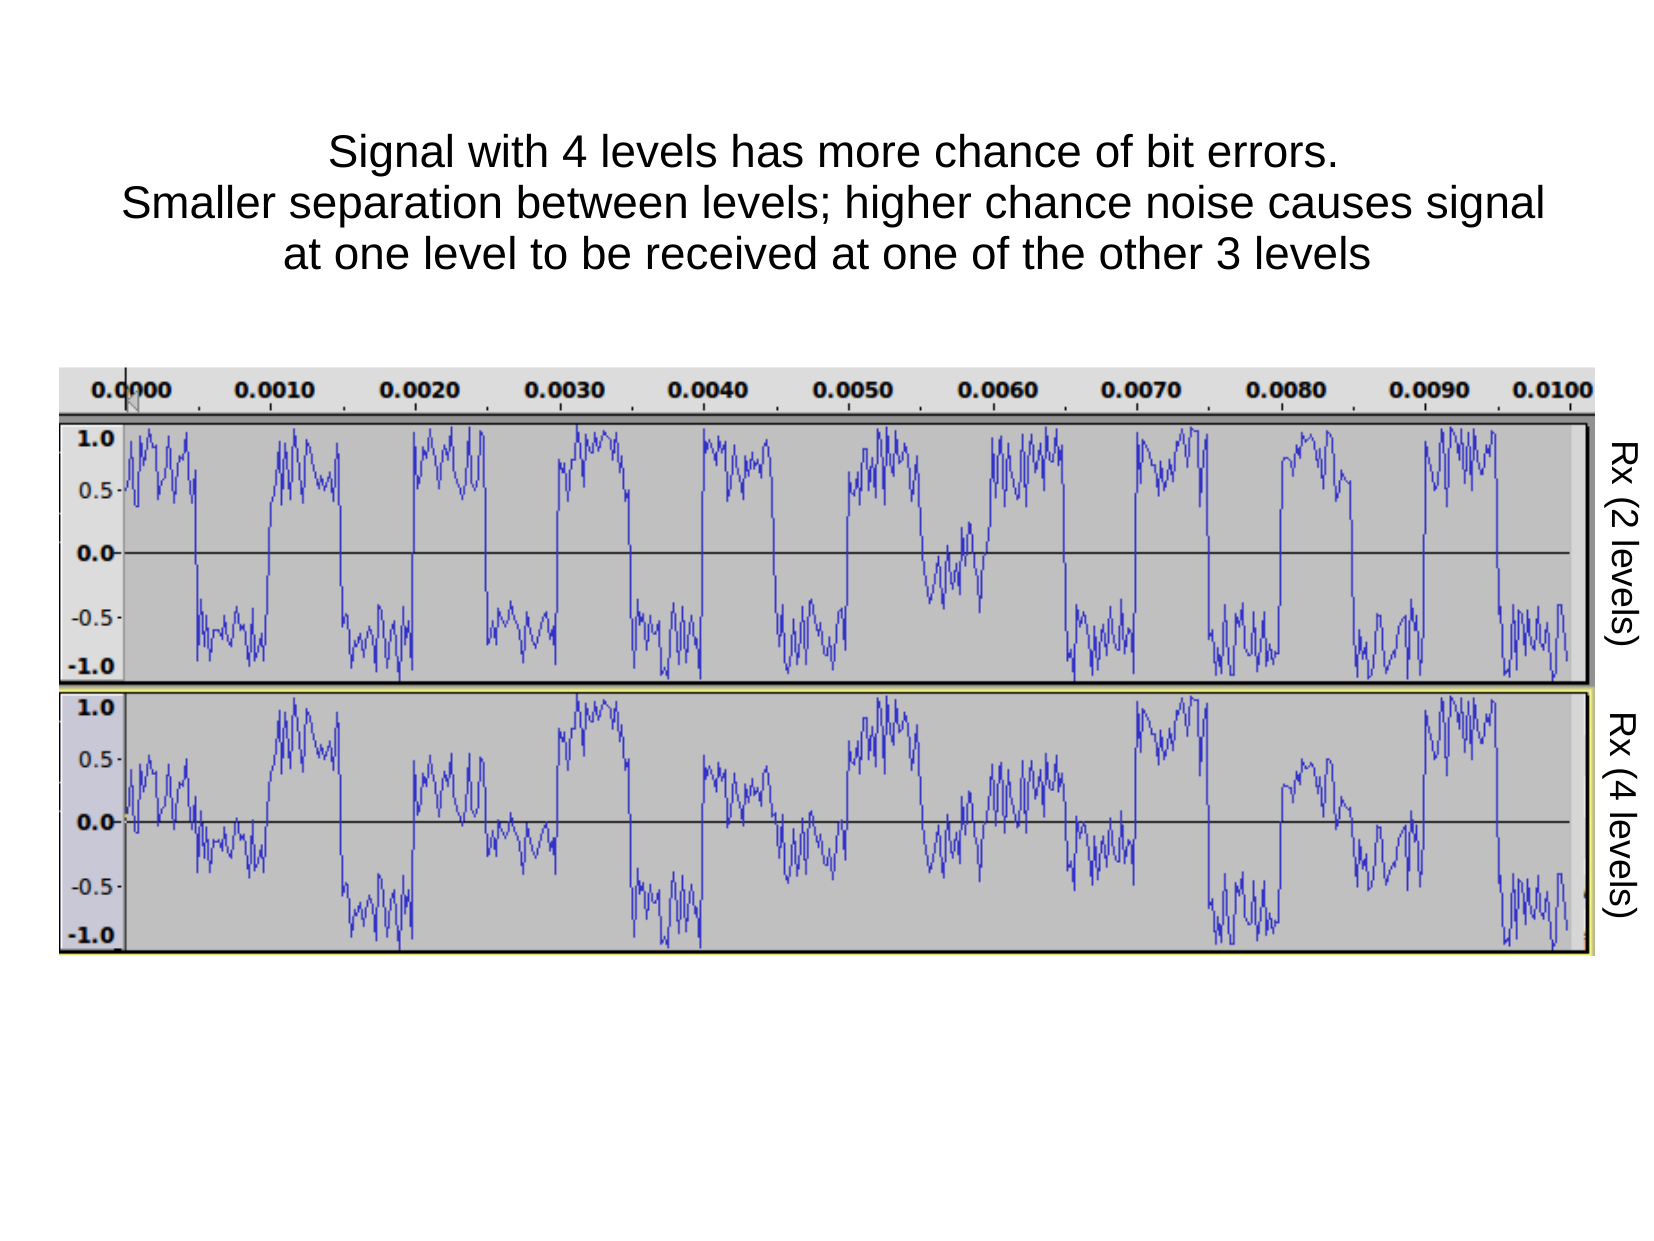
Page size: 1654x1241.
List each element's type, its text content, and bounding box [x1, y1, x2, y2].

text_box Rx (2 levels) [1596, 425, 1654, 663]
text_box Signal with 4 levels has more chance of bit errors. Smaller separation between levels; higher chance noise causes signal at one level to be received at one of the other 3 levels [106, 118, 1562, 287]
picture [59, 366, 1595, 956]
text_box Rx (4 levels) [1594, 696, 1652, 935]
